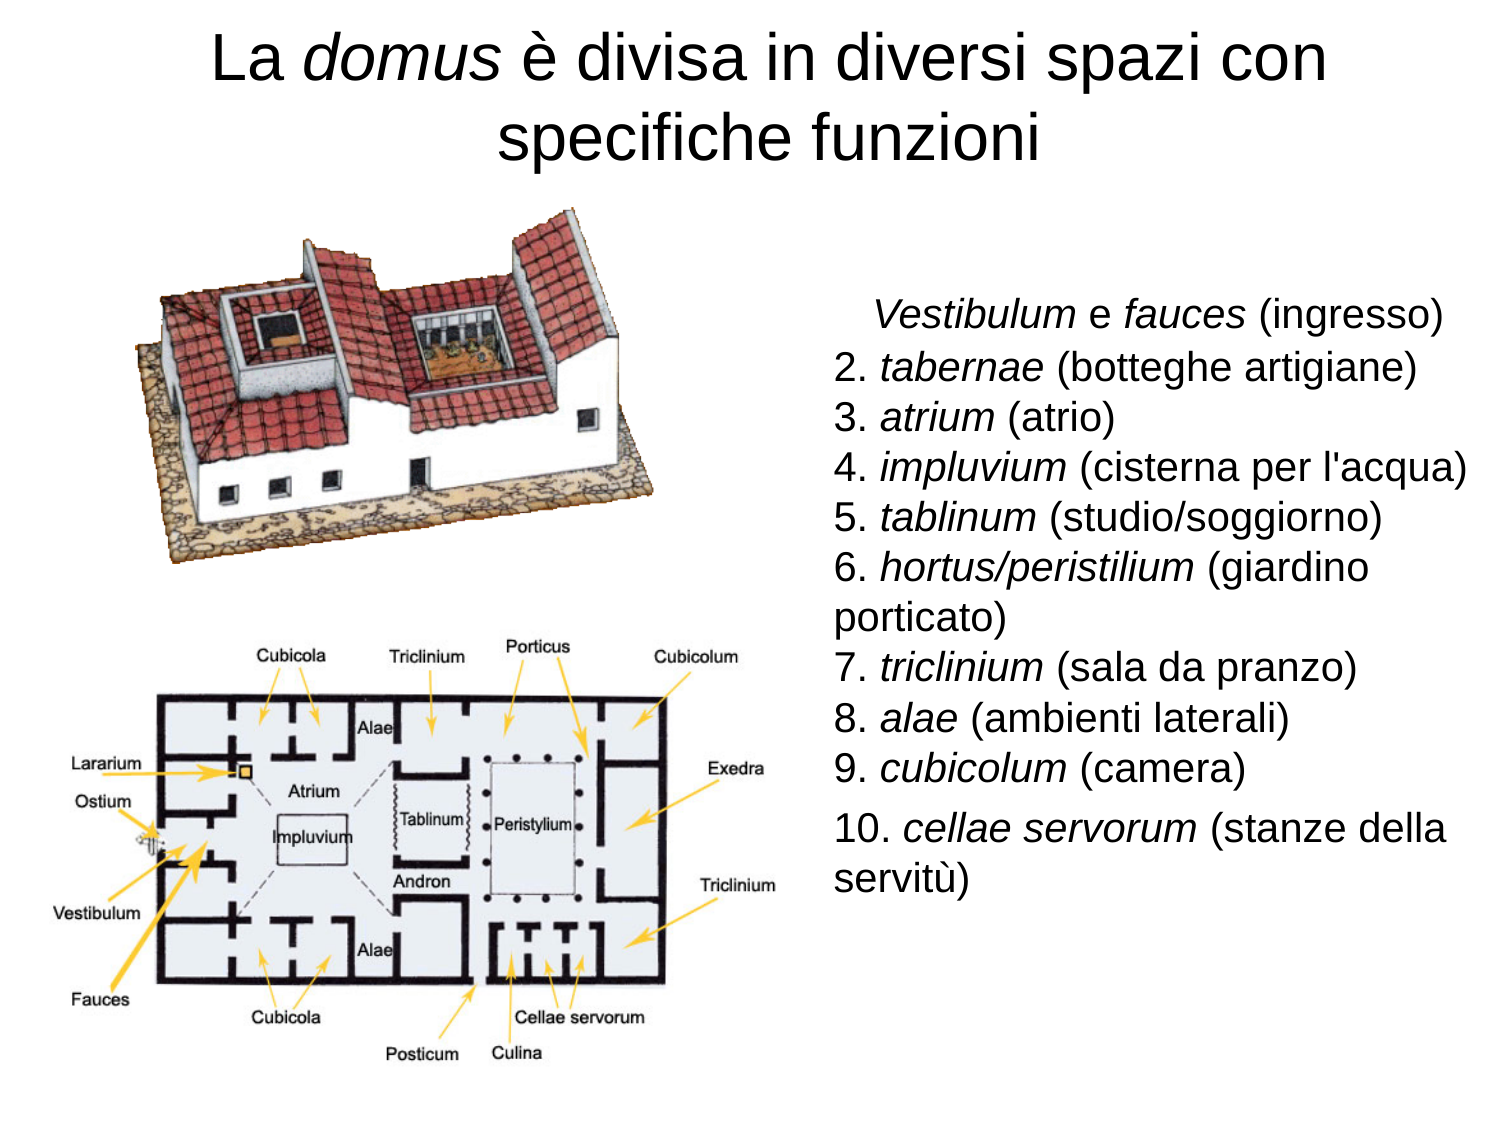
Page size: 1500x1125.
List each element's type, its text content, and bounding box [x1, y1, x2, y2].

picture [29, 579, 796, 1125]
title La domus è divisa in diversi spazi con specifiche funzioni [76, 0, 1427, 188]
list 1. Vestibulum e fauces (ingresso) 2. tabernae (botteghe artigiane) 3. atrium (atrio) 4. impluvium (cisterna per l'acqua) 5. tablinum (studio/soggiorno) 6. hortus/peristilium (giardino porticato) 7. triclinium (sala da pranzo) 8. alae (ambienti laterali) 9. cubicolum (camera) 10. cellae servorum (stanze della servitù) [762, 262, 1500, 1000]
picture [135, 207, 658, 565]
